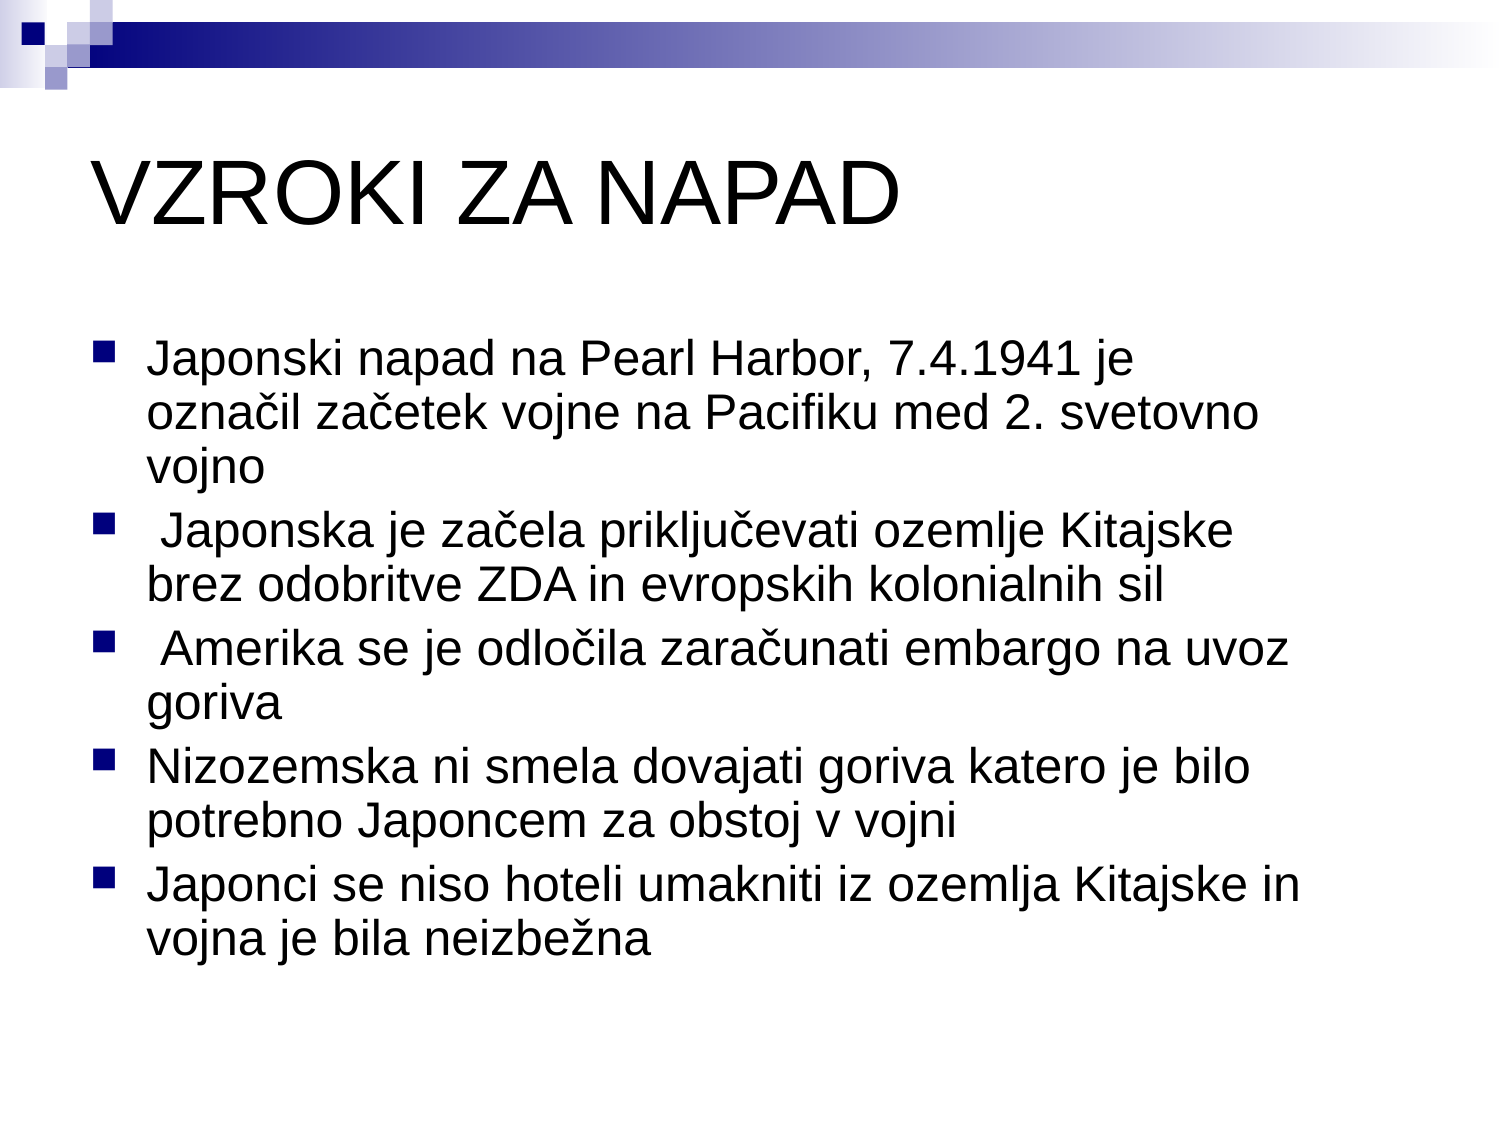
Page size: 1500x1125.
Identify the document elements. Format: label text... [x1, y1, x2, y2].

title VZROKI ZA NAPAD [75, 75, 1425, 300]
list Japonski napad na Pearl Harbor, 7.4.1941 je označil začetek vojne na Pacifiku med 2. svetovno vojno Japonska je začela priključevati ozemlje Kitajske brez odobritve ZDA in evropskih kolonialnih sil Amerika se je odločila zaračunati embargo na uvoz goriva Nizozemska ni smela dovajati goriva katero je bilo potrebno Japoncem za obstoj v vojni Japonci se niso hoteli umakniti iz ozemlja Kitajske in vojna je bila neizbežna [75, 324, 1317, 1024]
